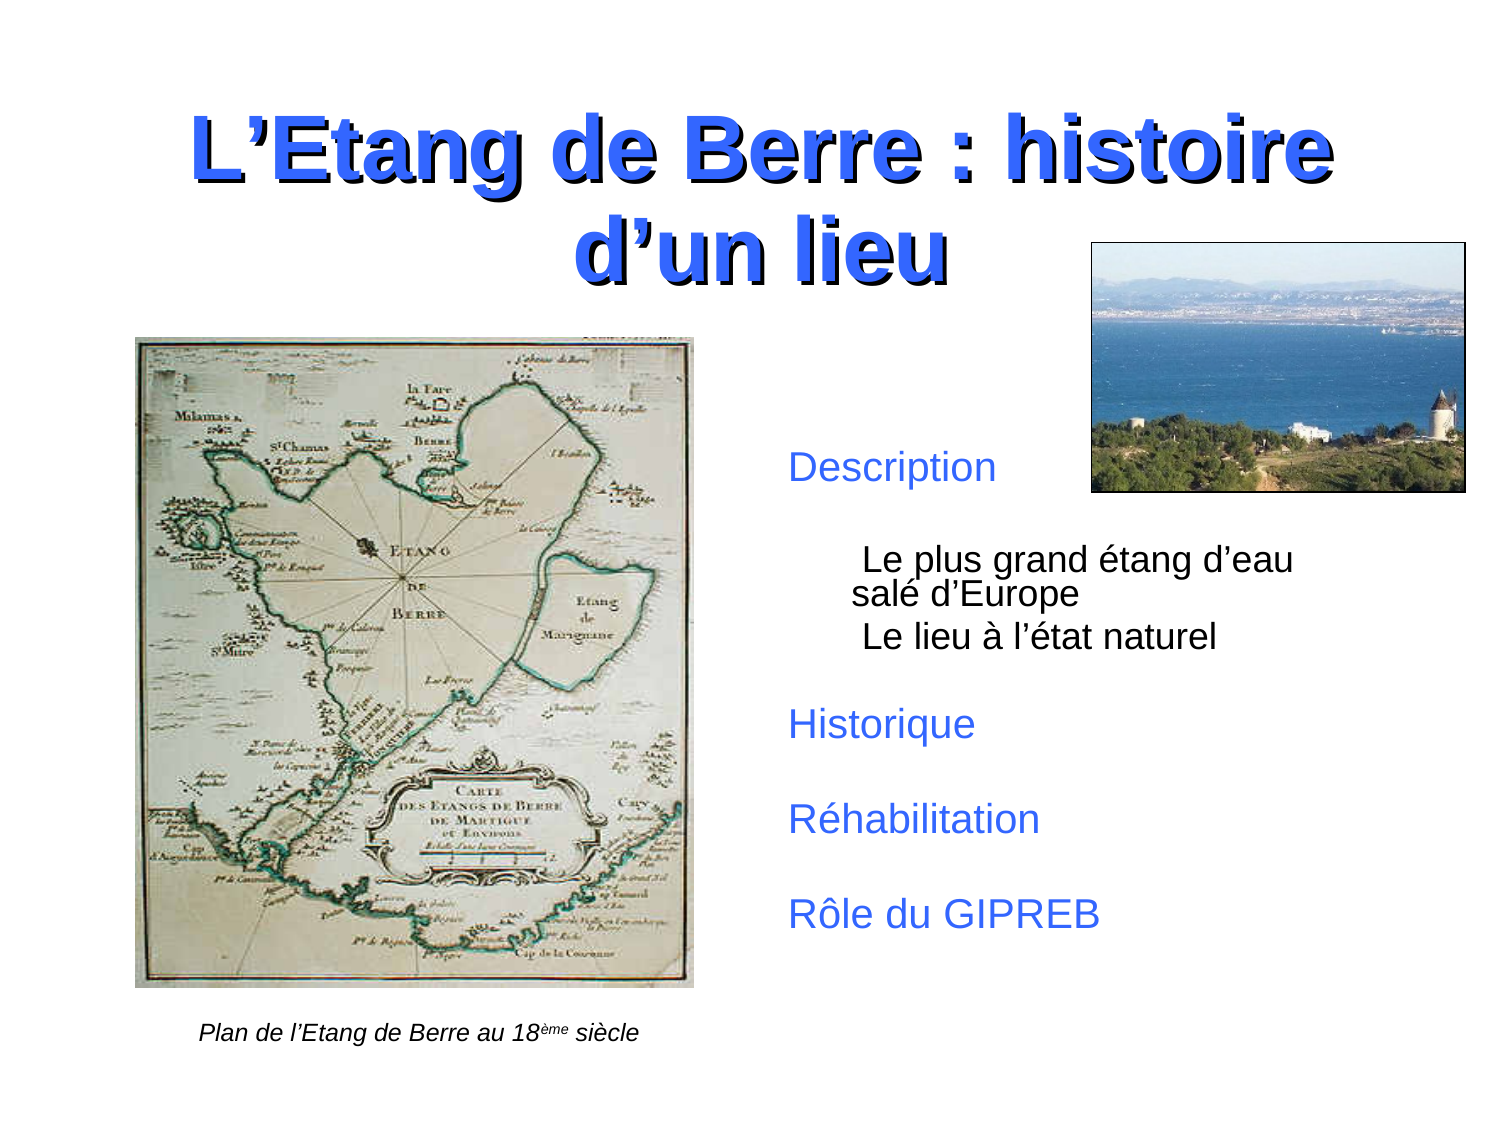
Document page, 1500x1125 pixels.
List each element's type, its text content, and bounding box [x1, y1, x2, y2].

title L’Etang de Berre : histoire d’un lieu [123, 78, 1399, 320]
picture [135, 337, 694, 988]
subtitle Description Le plus grand étang d’eau salé d’Europe Le lieu à l’état naturel Historique Réhabilitation Rôle du GIPREB [761, 444, 1340, 1025]
text_box Plan de l’Etang de Berre au 18ème siècle [147, 1011, 691, 1055]
picture [1092, 243, 1465, 492]
